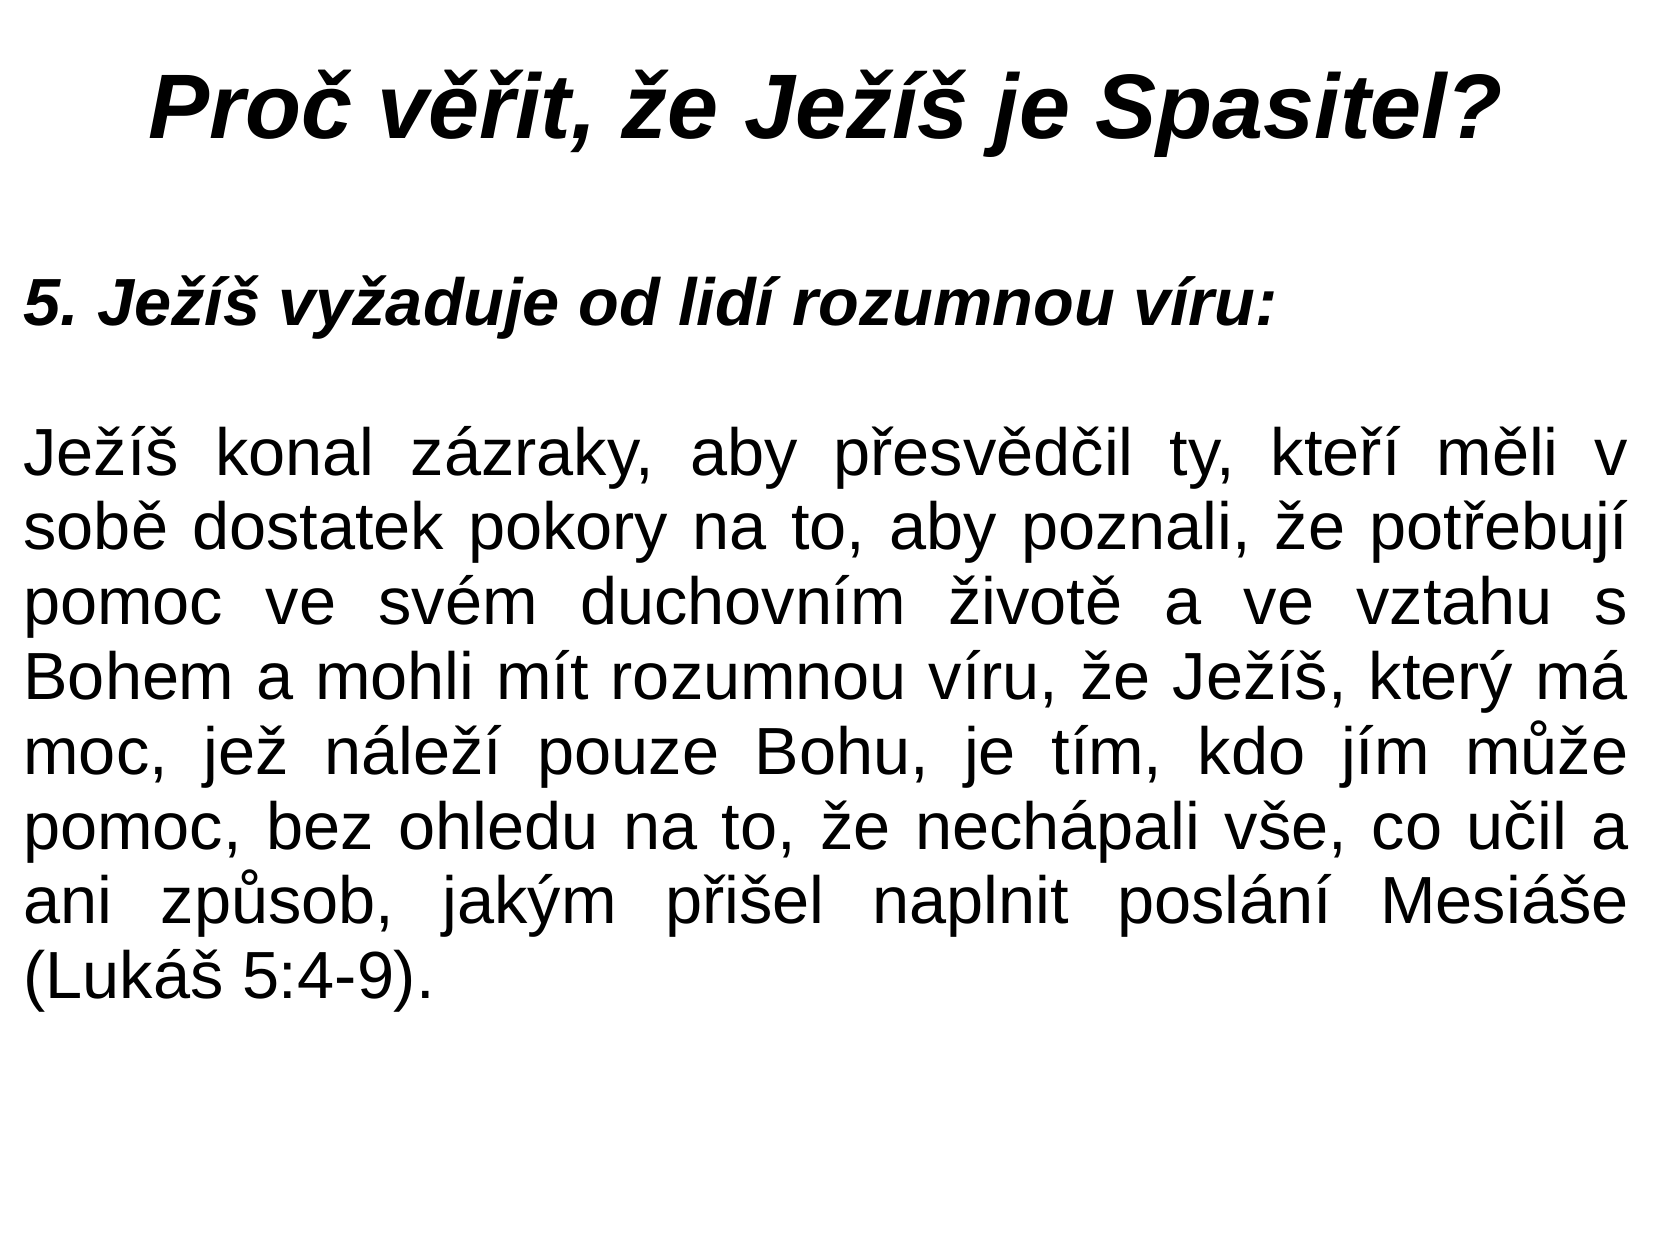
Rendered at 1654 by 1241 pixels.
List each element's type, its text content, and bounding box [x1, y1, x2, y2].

subtitle 5. Ježíš vyžaduje od lidí rozumnou víru: Ježíš konal zázraky, aby přesvědčil ty, kteří měli v sobě dostatek pokory na to, aby poznali, že potřebují pomoc ve svém duchovním životě a ve vztahu s Bohem a mohli mít rozumnou víru, že Ježíš, který má moc, jež náleží pouze Bohu, je tím, kdo jím může pomoc, bez ohledu na to, že nechápali vše, co učil a ani způsob, jakým přišel naplnit poslání Mesiáše (Lukáš 5:4-9). [23, 0, 1630, 1241]
